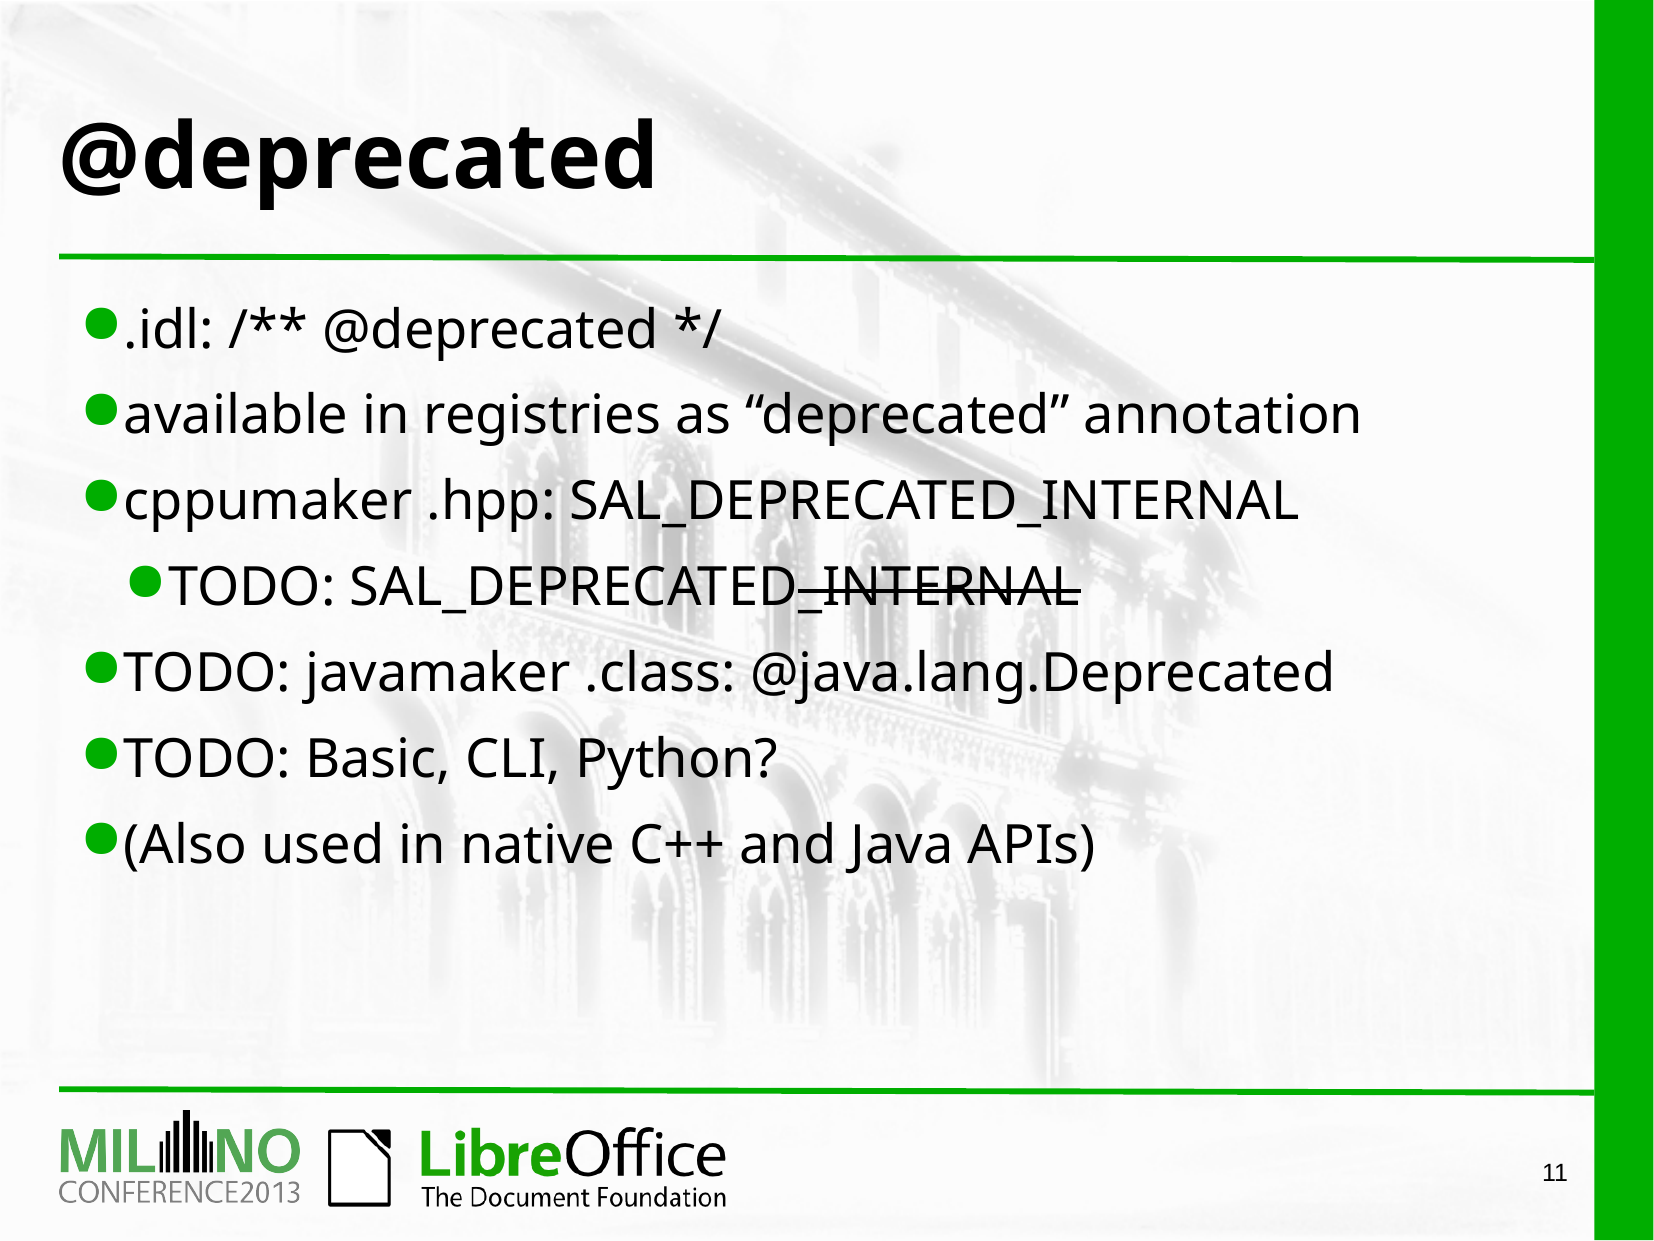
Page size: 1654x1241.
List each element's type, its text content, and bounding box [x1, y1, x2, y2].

picture [0, 1, 1594, 1241]
title @deprecated [59, 49, 1548, 257]
list .idl: /** @deprecated */ available in registries as “deprecated” annotation cppumaker .hpp: SAL_DEPRECATED_INTERNAL TODO: SAL_DEPRECATED_INTERNAL TODO: javamaker .class: @java.lang.Deprecated TODO: Basic, CLI, Python? (Also used in native C++ and Java APIs) [35, 290, 1524, 1010]
